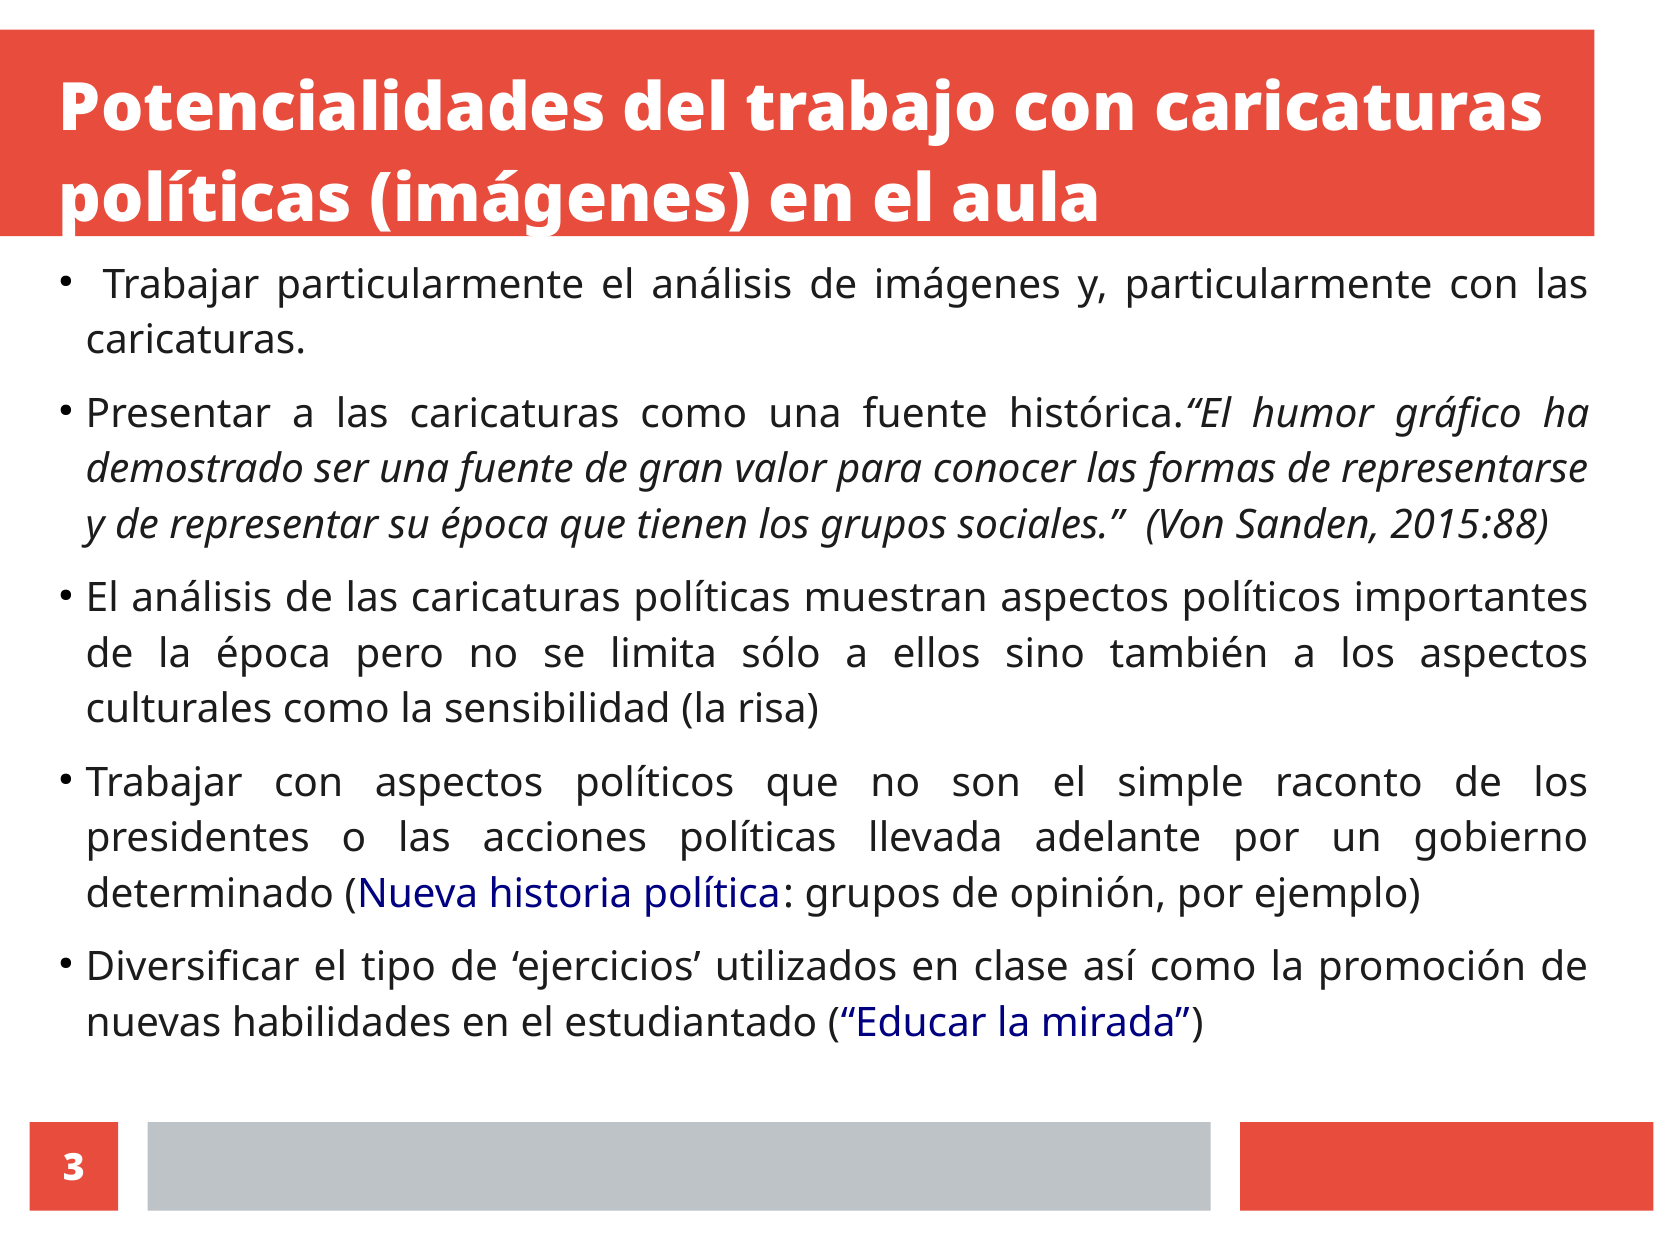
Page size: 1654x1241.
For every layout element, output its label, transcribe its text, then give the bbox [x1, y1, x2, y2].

list Trabajar particularmente el análisis de imágenes y, particularmente con las caricaturas. Presentar a las caricaturas como una fuente histórica.“El humor gráfico ha demostrado ser una fuente de gran valor para conocer las formas de representarse y de representar su época que tienen los grupos sociales.” (Von Sanden, 2015:88) El análisis de las caricaturas políticas muestran aspectos políticos importantes de la época pero no se limita sólo a ellos sino también a los aspectos culturales como la sensibilidad (la risa) Trabajar con aspectos políticos que no son el simple raconto de los presidentes o las acciones políticas llevada adelante por un gobierno determinado (Nueva historia política: grupos de opinión, por ejemplo) Diversificar el tipo de ‘ejercicios’ utilizados en clase así como la promoción de nuevas habilidades en el estudiantado (“Educar la mirada”) [59, 255, 1591, 1093]
title Potencialidades del trabajo con caricaturas políticas (imágenes) en el aula [59, 59, 1595, 207]
